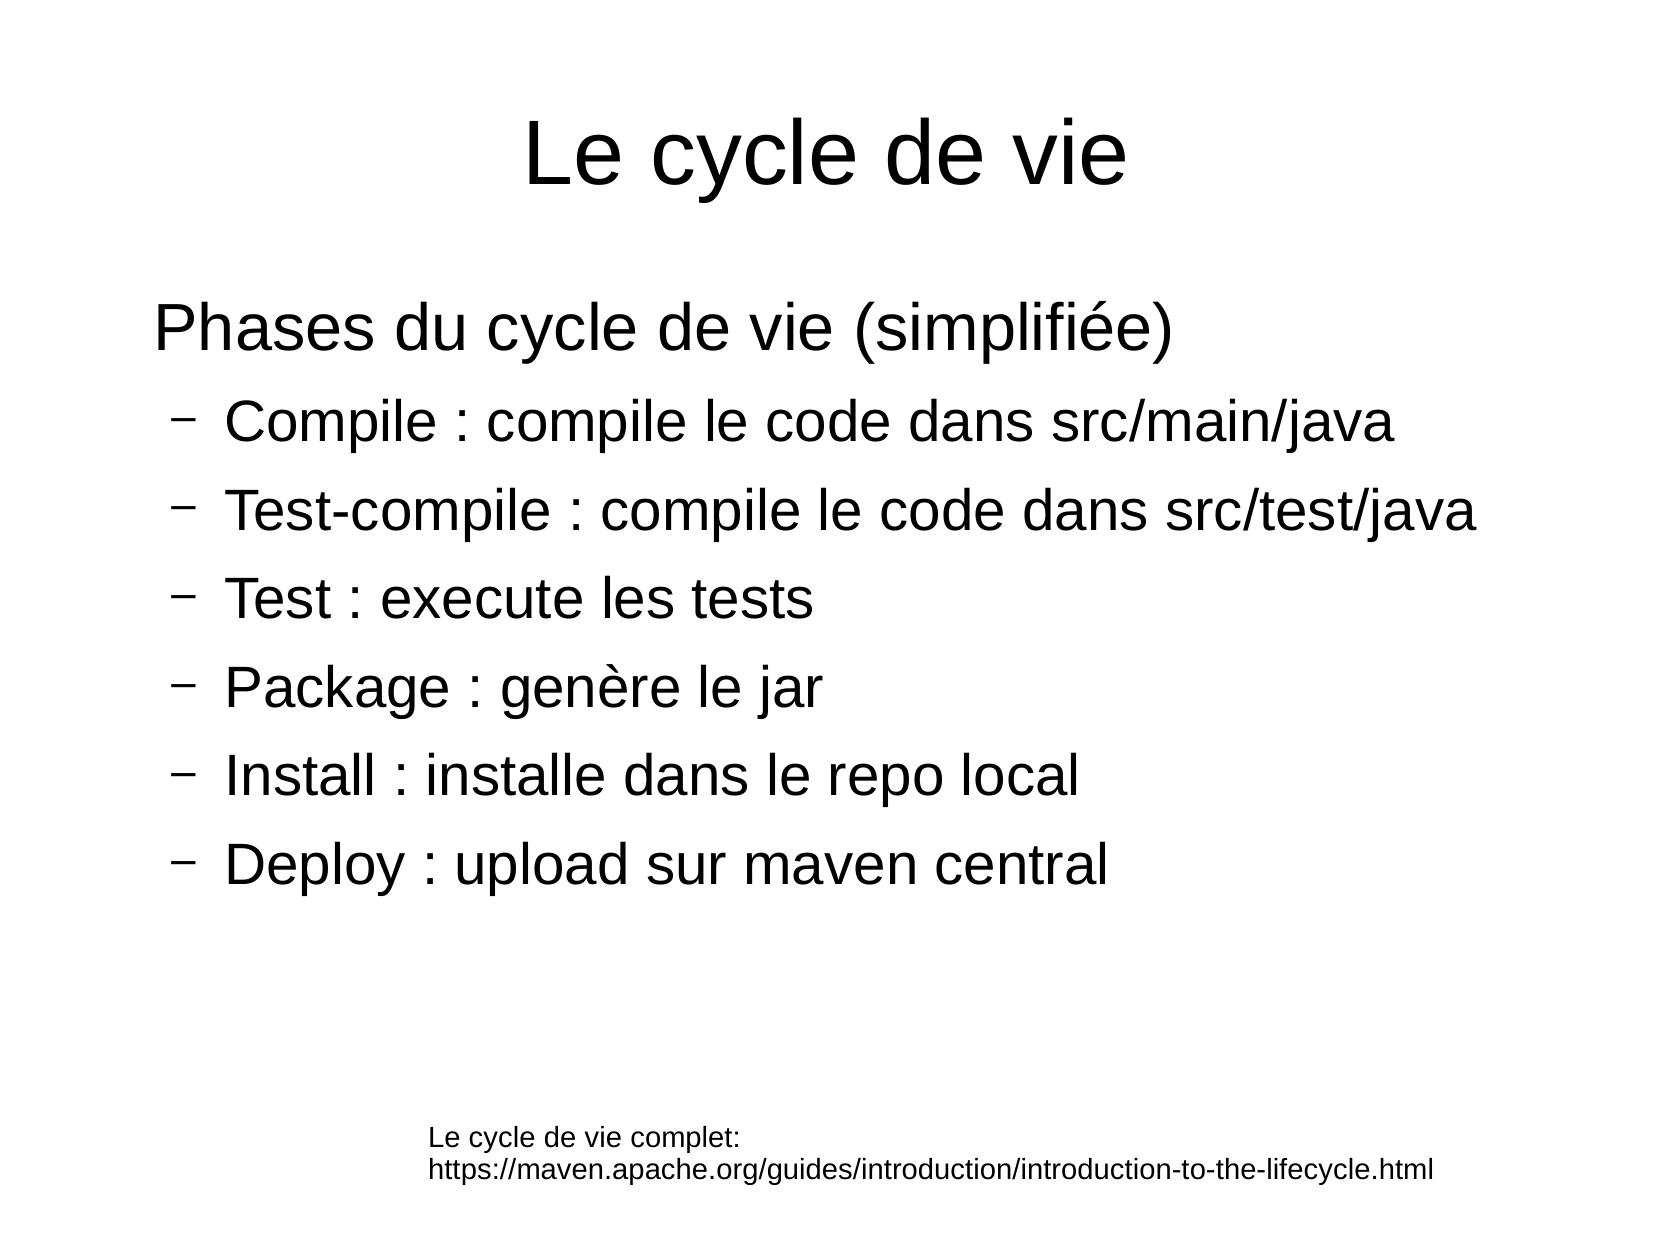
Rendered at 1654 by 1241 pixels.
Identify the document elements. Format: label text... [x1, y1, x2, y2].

list Phases du cycle de vie (simplifiée) Compile : compile le code dans src/main/java Test-compile : compile le code dans src/test/java Test : execute les tests Package : genère le jar Install : installe dans le repo local Deploy : upload sur maven central [82, 290, 1571, 1010]
text_box Le cycle de vie complet: https://maven.apache.org/guides/introduction/introduction-to-the-lifecycle.html [413, 1113, 1451, 1194]
title Le cycle de vie [82, 49, 1571, 257]
